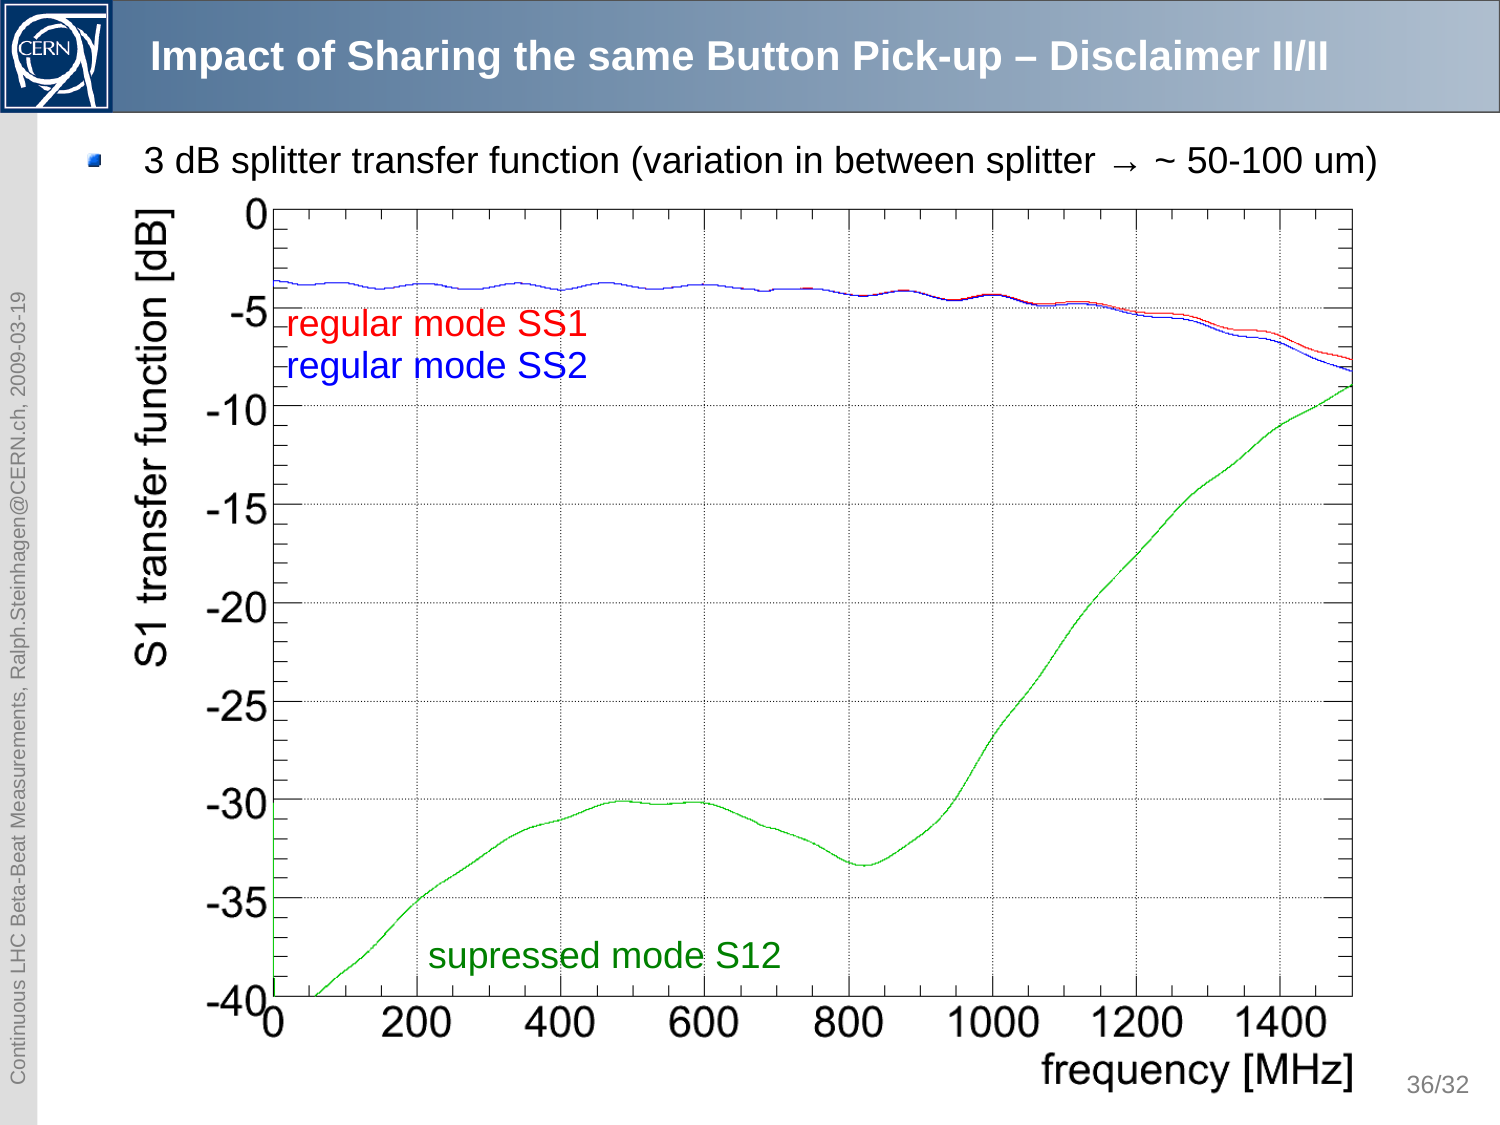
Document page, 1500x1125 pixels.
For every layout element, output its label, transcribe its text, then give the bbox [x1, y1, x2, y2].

list 3 dB splitter transfer function (variation in between splitter → ~ 50-100 um) [87, 137, 1438, 1016]
text_box supressed mode S12 [413, 927, 797, 985]
picture [123, 191, 1377, 1106]
picture [0, 0, 113, 113]
title Impact of Sharing the same Button Pick-up – Disclaimer II/II [150, 7, 1359, 106]
text_box regular mode SS1 regular mode SS2 [271, 295, 603, 395]
